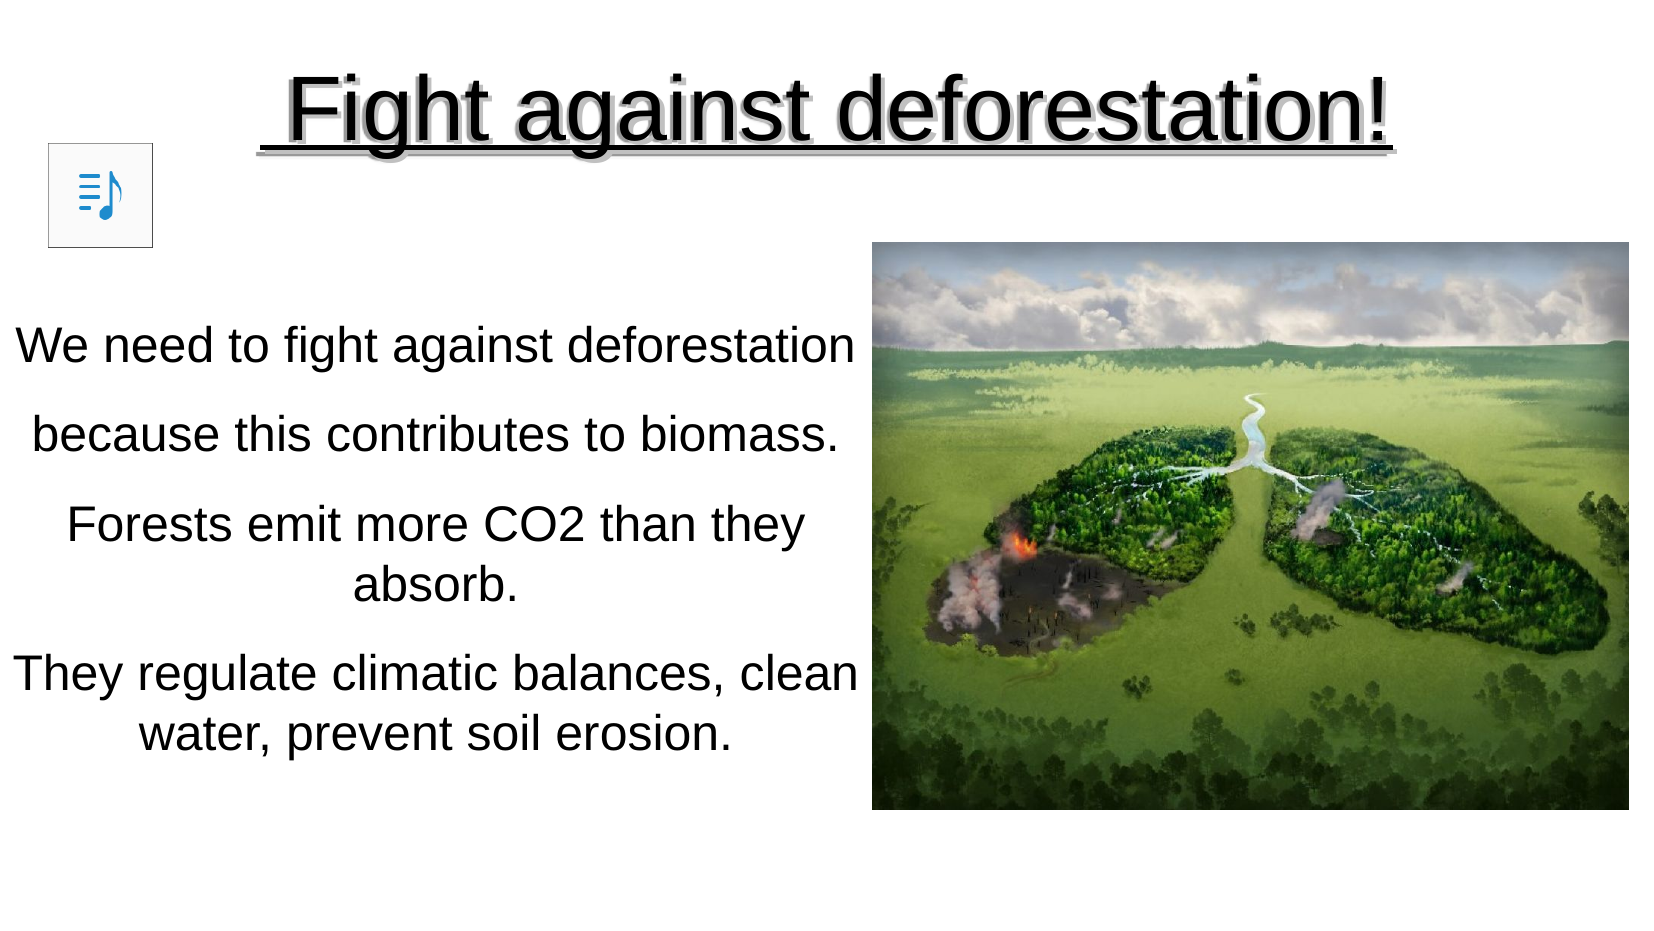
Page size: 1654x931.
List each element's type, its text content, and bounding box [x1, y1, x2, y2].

subtitle We need to fight against deforestation because this contributes to biomass. Forests emit more CO2 than they absorb. They regulate climatic balances, clean water, prevent soil erosion. [0, 181, 873, 892]
title Fight against deforestation! [82, 25, 1571, 182]
text_box [46, 141, 154, 249]
picture [873, 242, 1629, 810]
